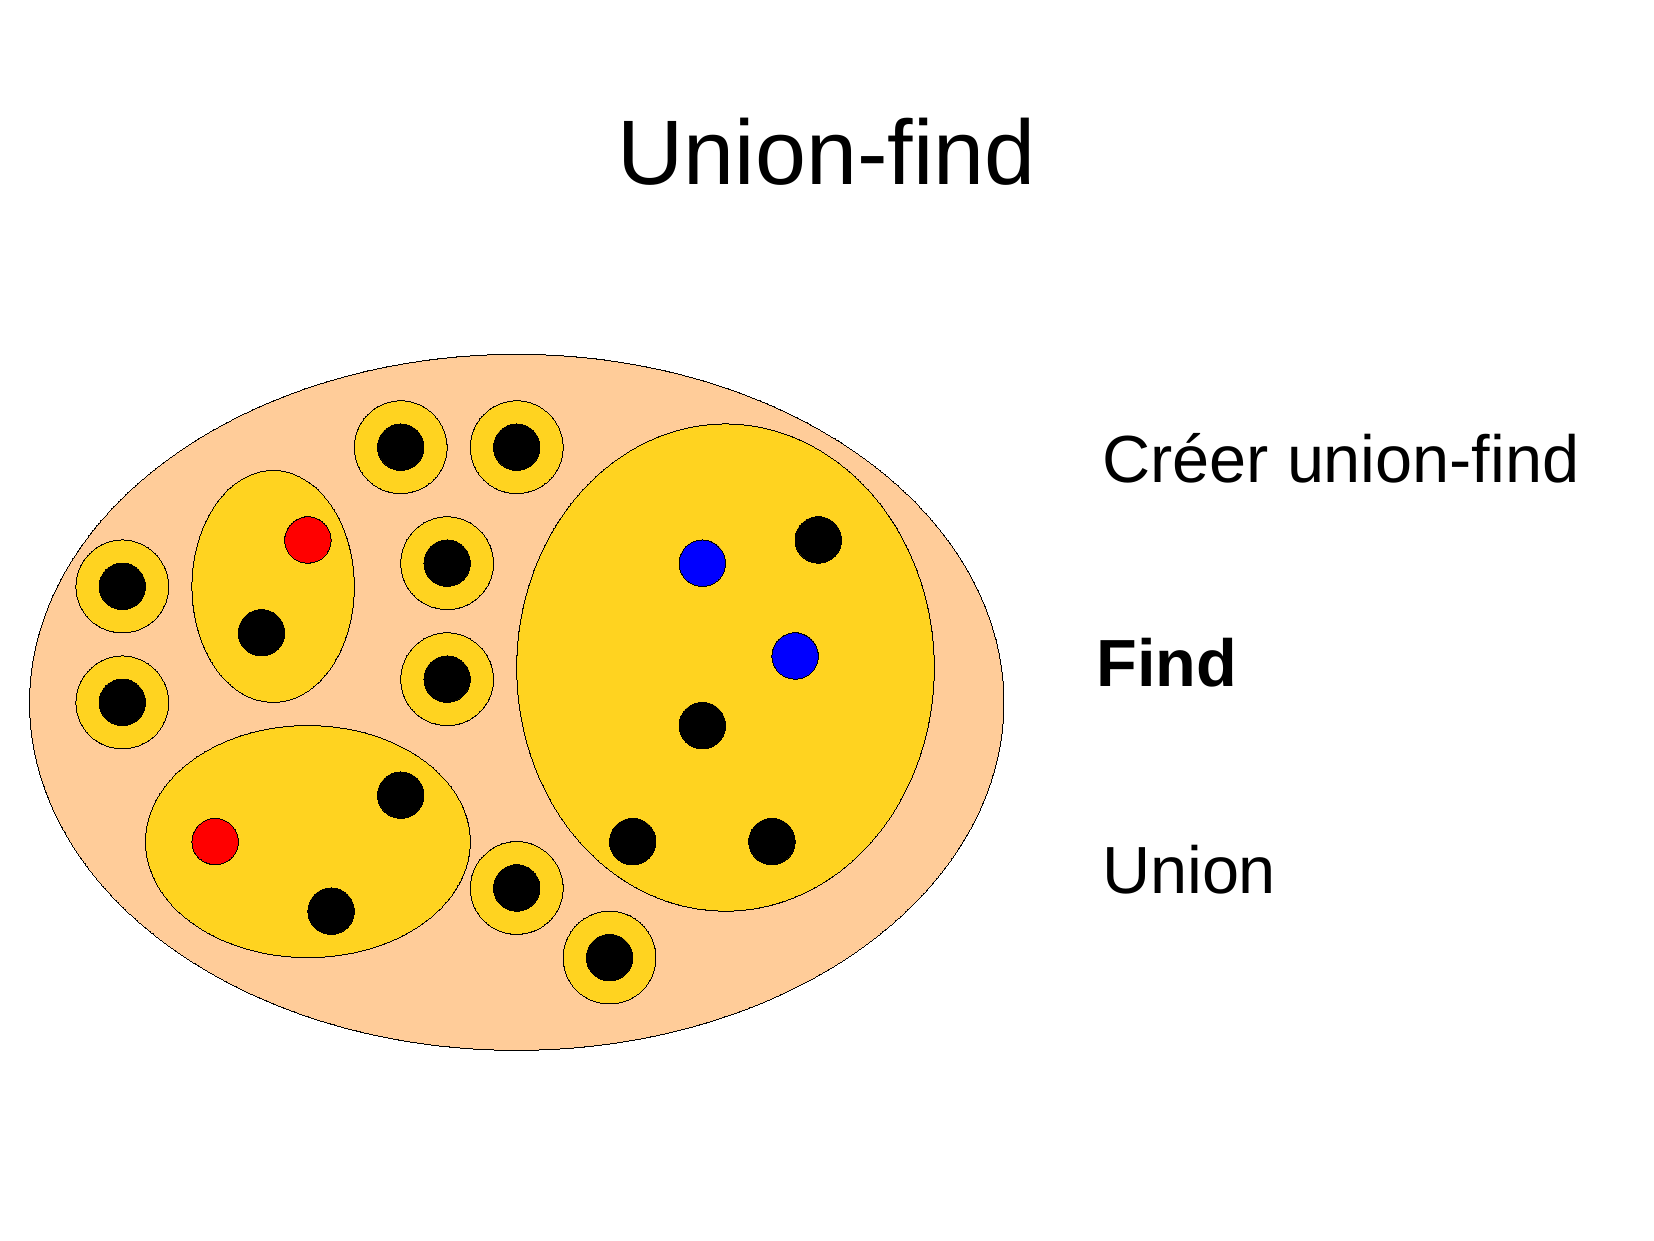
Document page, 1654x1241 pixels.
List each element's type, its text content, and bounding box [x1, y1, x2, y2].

text_box Union [1087, 825, 1292, 916]
text_box Créer union-find [1087, 415, 1597, 505]
text_box [29, 354, 1004, 1051]
text_box Find [1082, 619, 1253, 709]
title Union-find [82, 49, 1571, 257]
